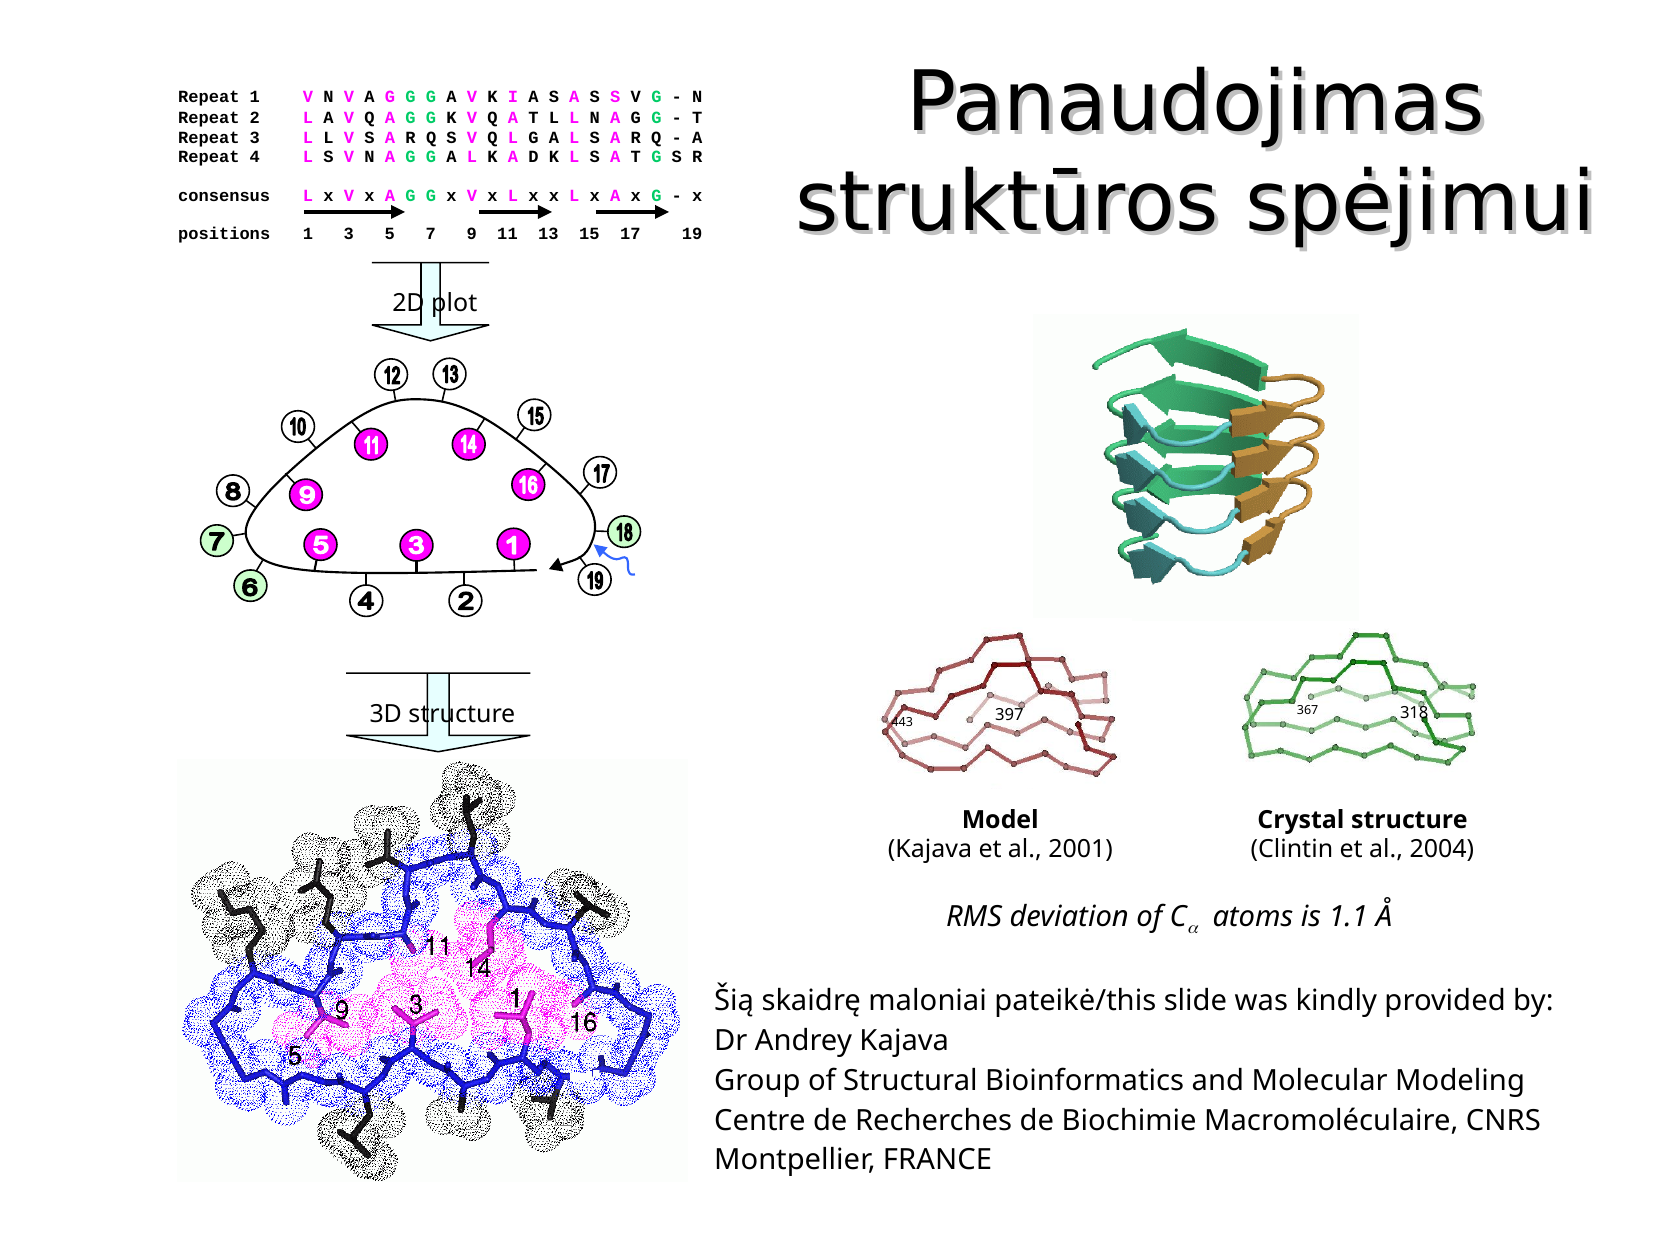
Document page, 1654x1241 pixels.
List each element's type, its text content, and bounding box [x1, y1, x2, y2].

text_box Šią skaidrę maloniai pateikė/this slide was kindly provided by: Dr Andrey Kajava Group of Structural Bioinformatics and Molecular Modeling Centre de Recherches de Biochimie Macromoléculaire, CNRS Montpellier, FRANCE [699, 972, 1630, 1186]
text_box 367 [1278, 694, 1334, 725]
chart [1232, 628, 1483, 793]
title Panaudojimas struktūros spėjimui [767, 39, 1625, 255]
text_box 443 [872, 706, 929, 737]
text_box RMS deviation of C atoms is 1.1 Å [921, 889, 1415, 945]
text_box Model (Kajava et al., 2001) [864, 795, 1128, 871]
picture [177, 759, 688, 1182]
text_box 397 [974, 695, 1039, 732]
text_box 318 [1379, 694, 1444, 730]
text_box Crystal structure (Clintin et al., 2004) [1226, 795, 1490, 871]
text_box 2D plot [371, 262, 490, 341]
chart [153, 88, 1132, 789]
text_box 3D structure [346, 673, 531, 752]
picture [1033, 314, 1359, 621]
